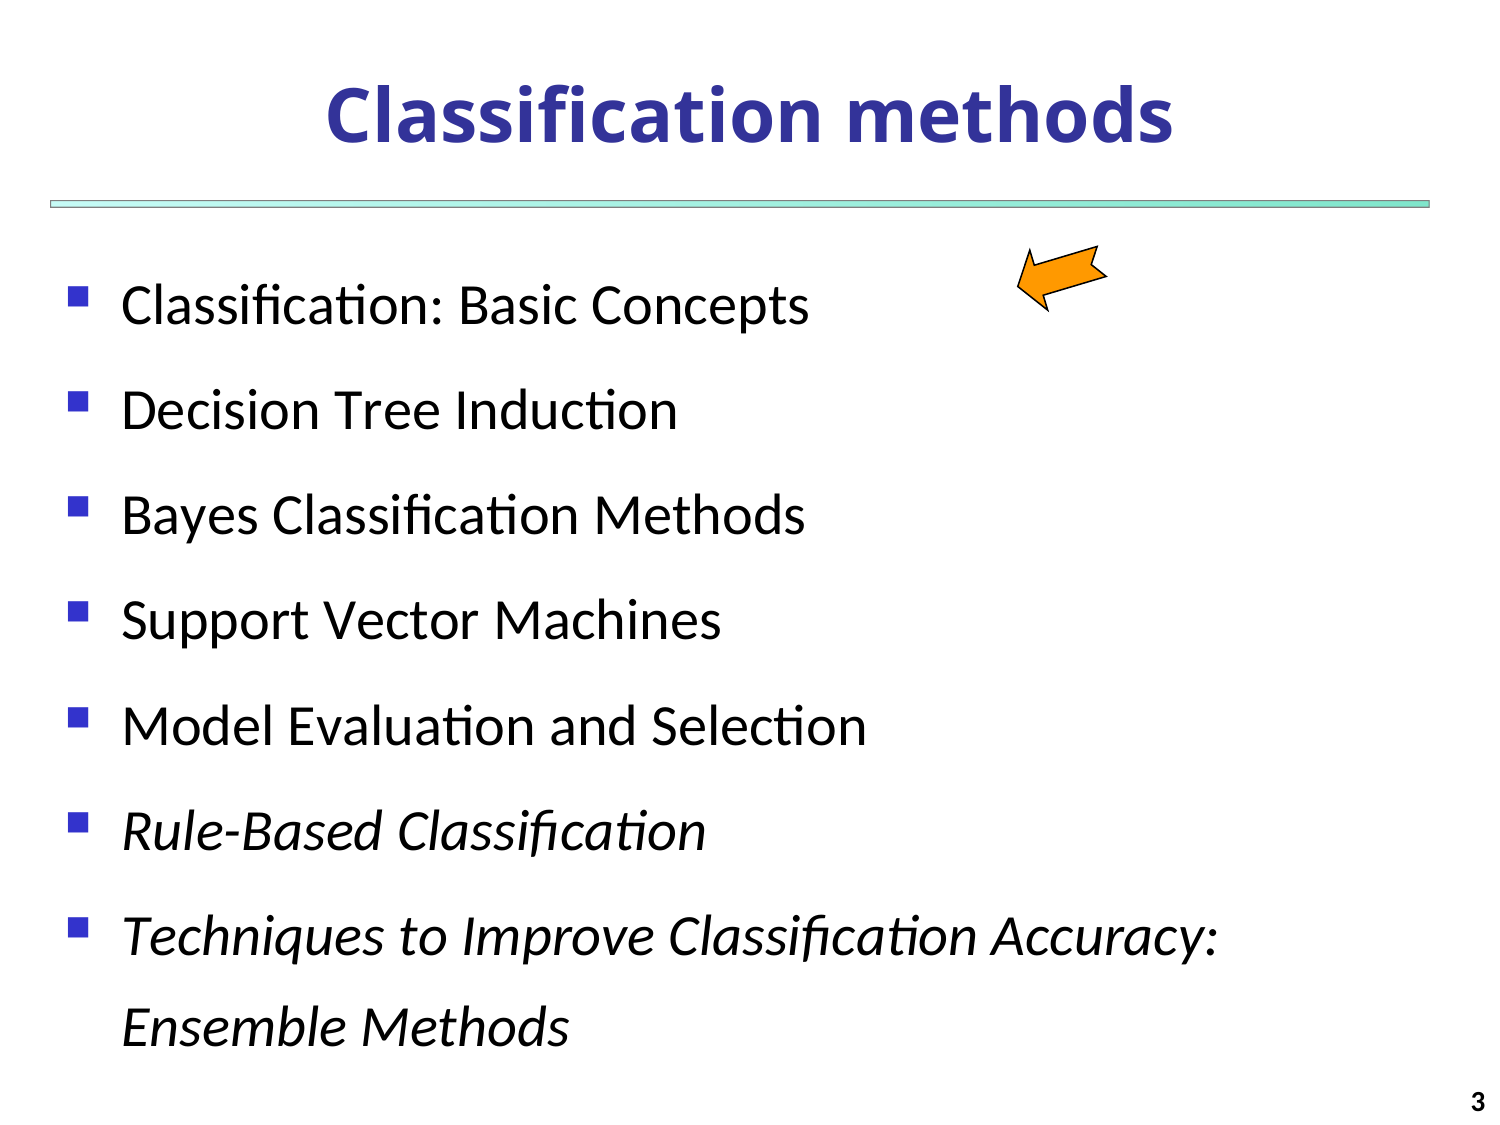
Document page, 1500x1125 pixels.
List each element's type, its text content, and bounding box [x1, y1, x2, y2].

text_box <number> [1187, 1062, 1500, 1125]
list Classification: Basic Concepts Decision Tree Induction Bayes Classification Methods Support Vector Machines Model Evaluation and Selection Rule-Based Classification Techniques to Improve Classification Accuracy: Ensemble Methods [49, 237, 1425, 1075]
text_box [1017, 246, 1107, 311]
title Classification methods [0, 59, 1500, 166]
